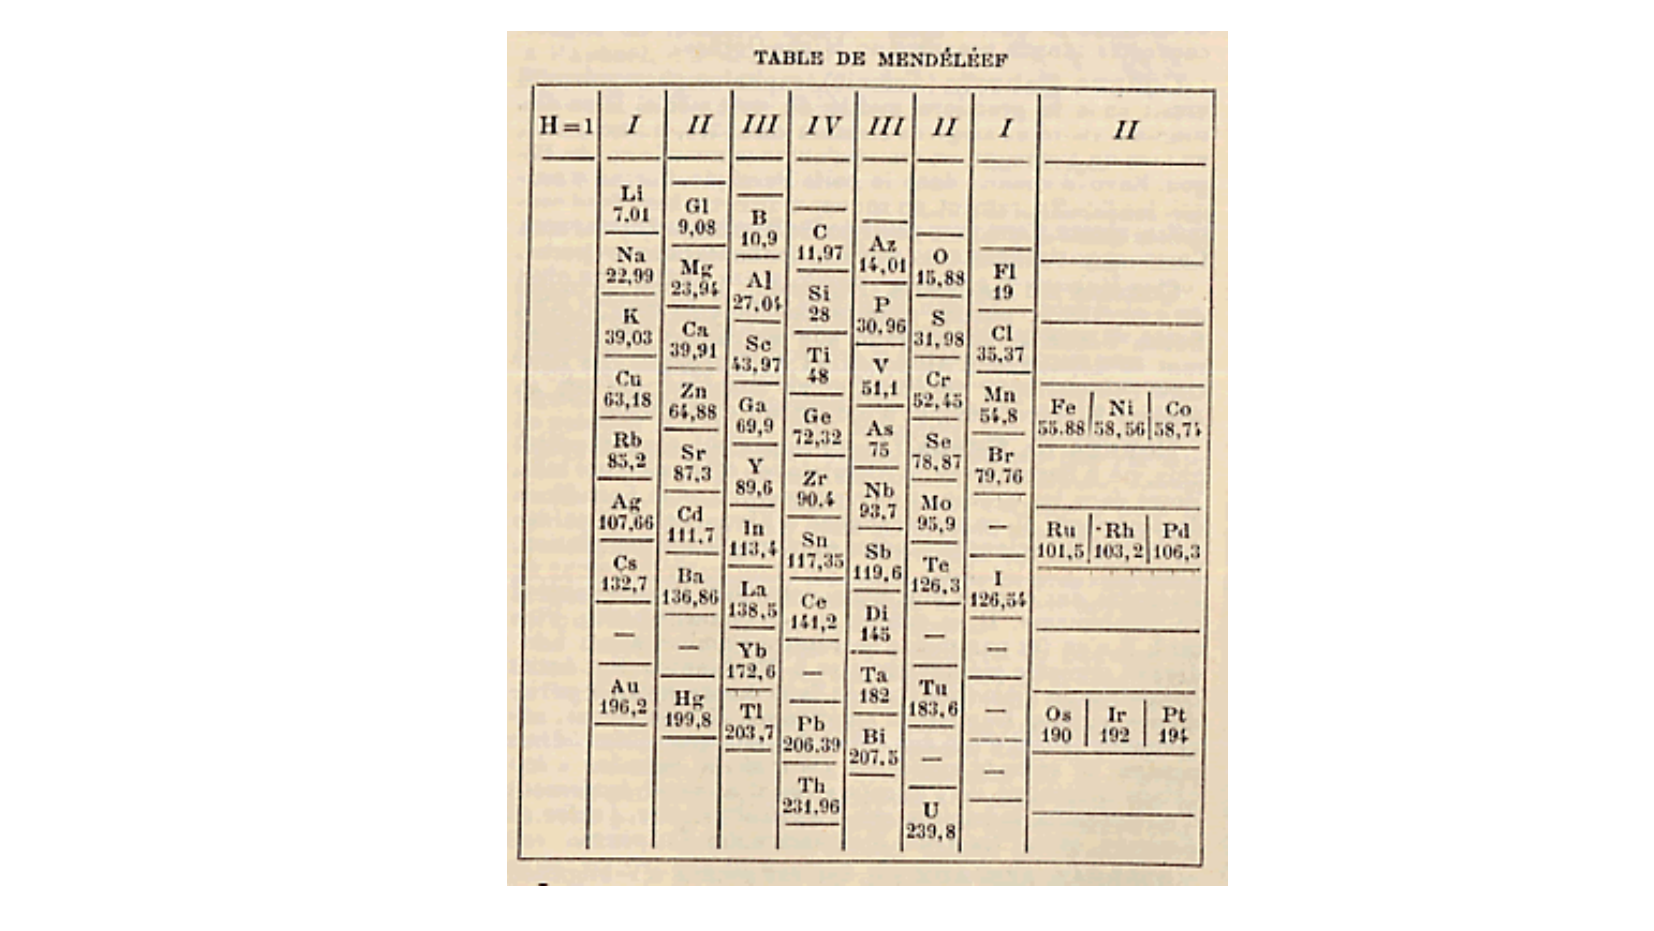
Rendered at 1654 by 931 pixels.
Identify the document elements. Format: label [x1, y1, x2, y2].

picture [507, 31, 1228, 886]
